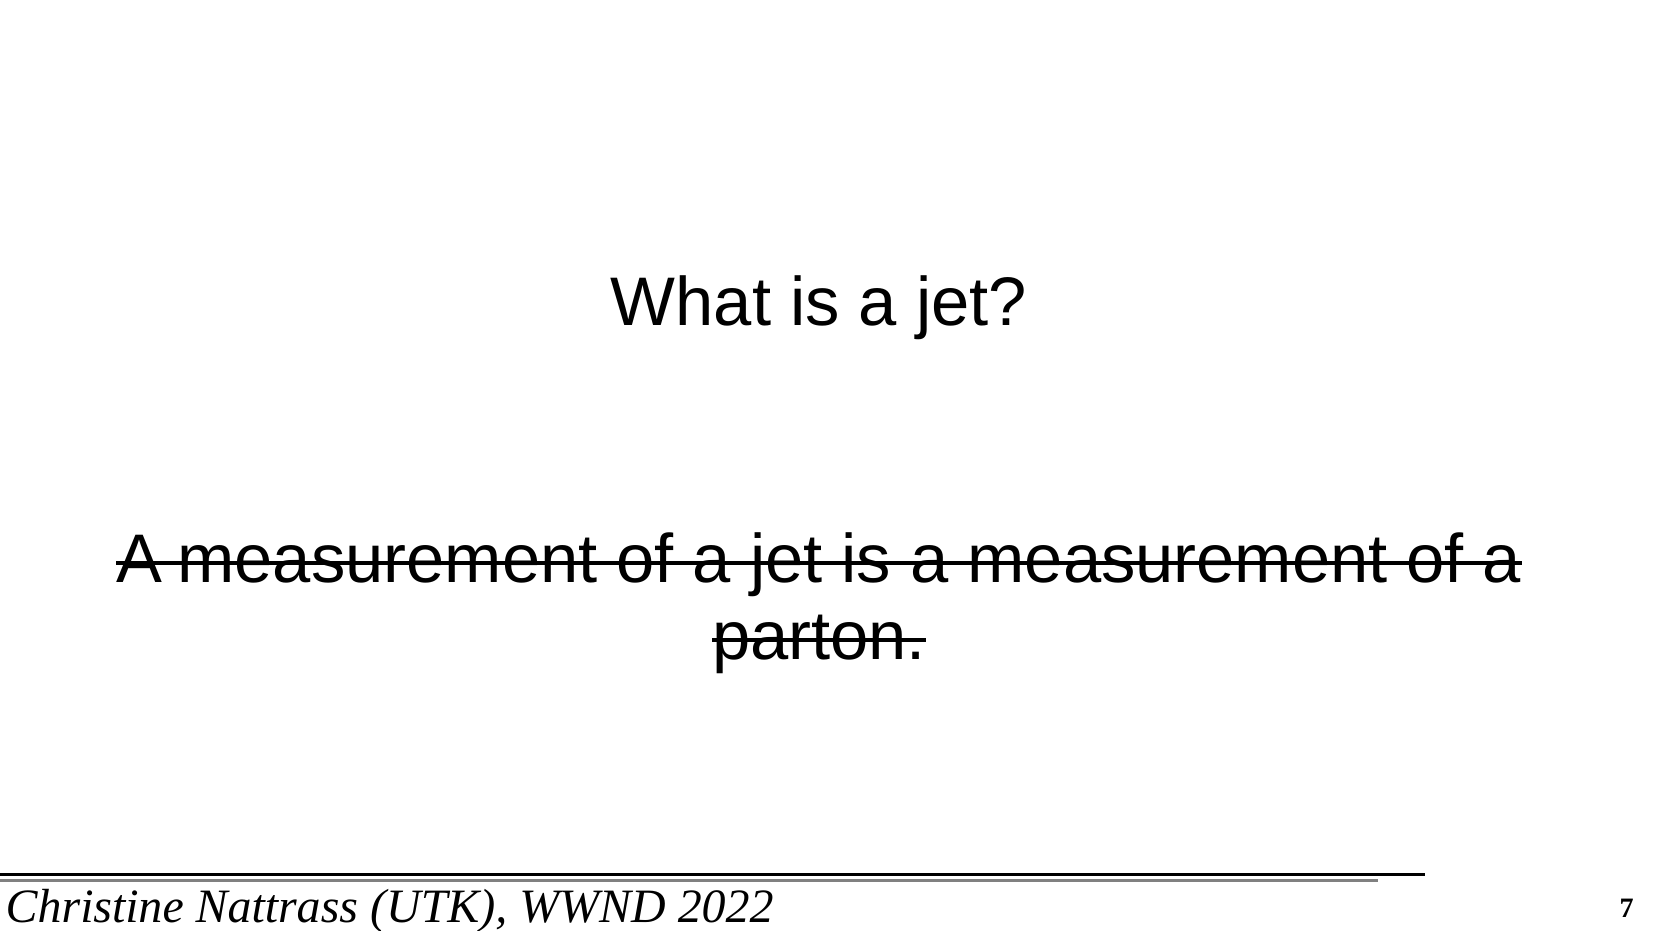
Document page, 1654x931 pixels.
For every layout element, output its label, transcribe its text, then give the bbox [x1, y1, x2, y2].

title What is a jet? [75, 198, 1564, 406]
title A measurement of a jet is a measurement of a parton. [75, 493, 1564, 701]
